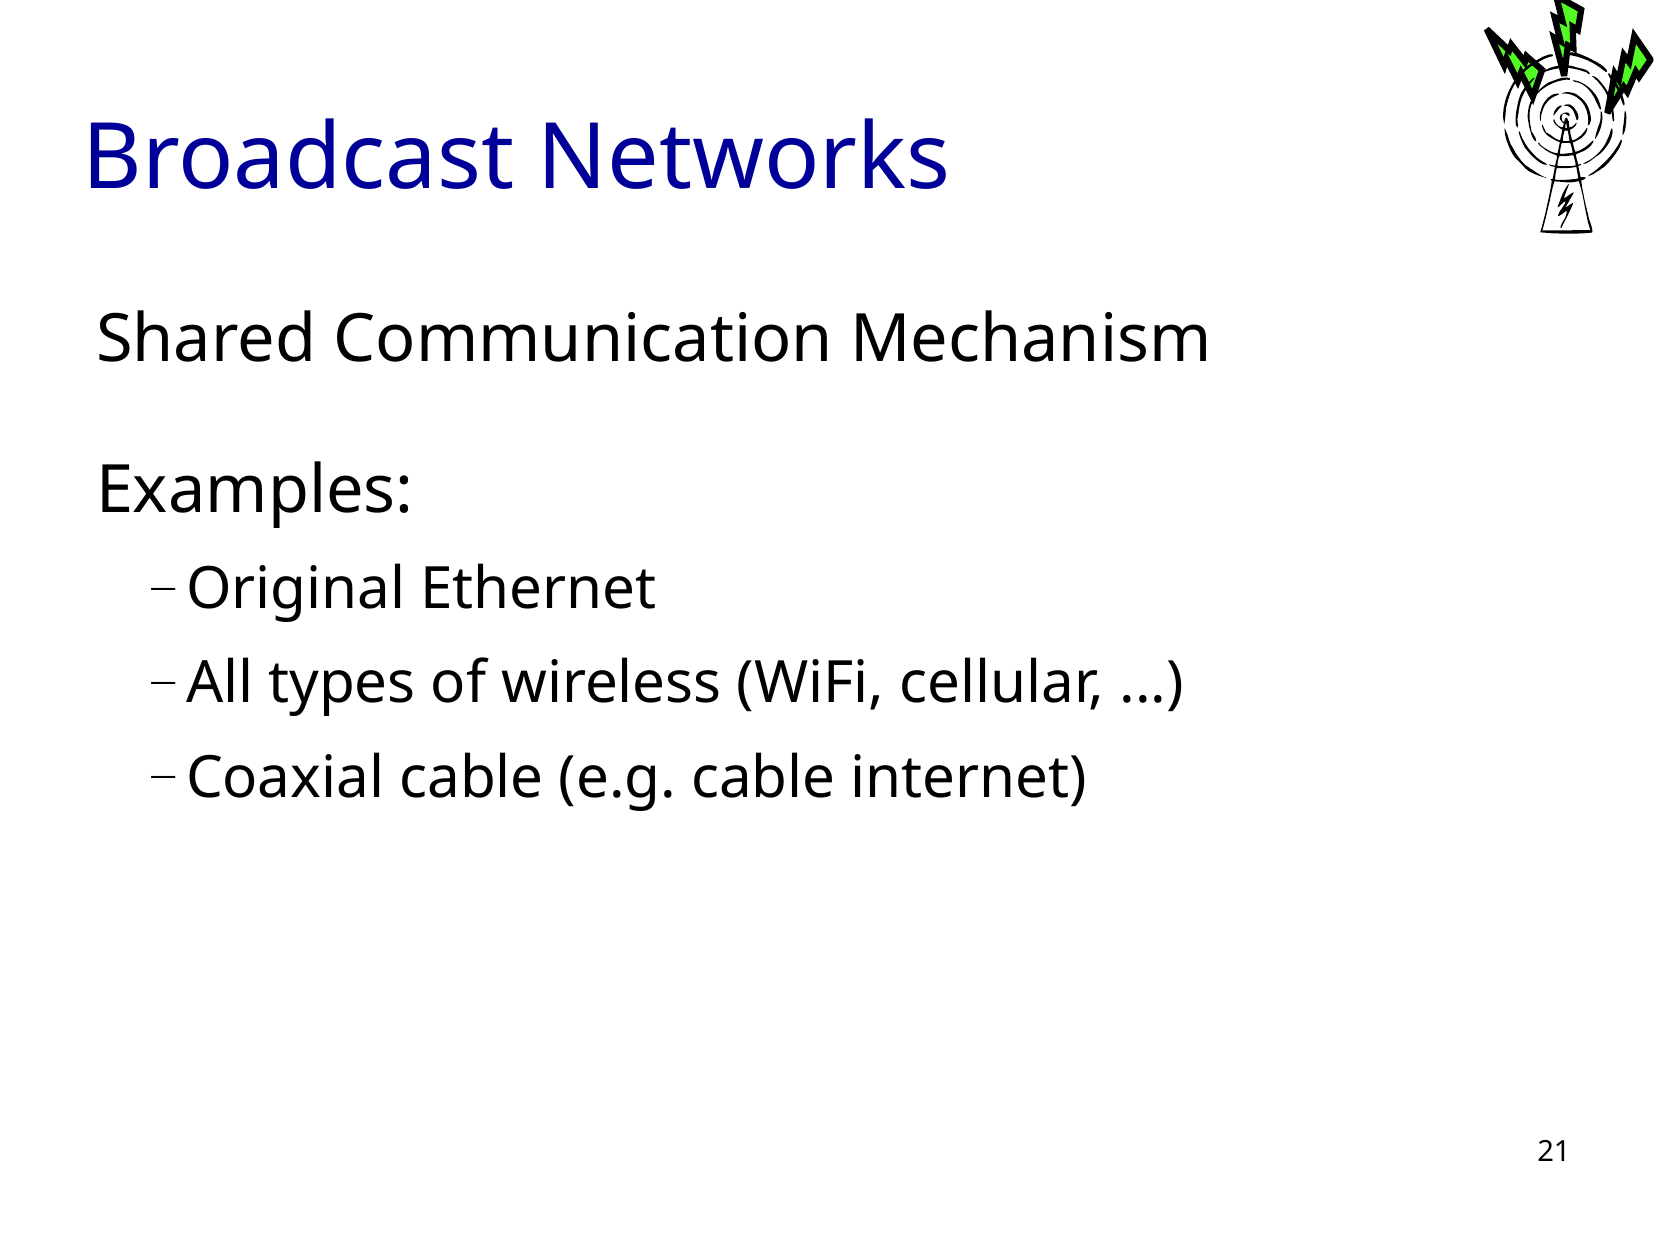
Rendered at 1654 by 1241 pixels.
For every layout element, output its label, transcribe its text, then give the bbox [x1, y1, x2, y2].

picture [1499, 51, 1627, 235]
text_box [1554, 0, 1582, 76]
text_box [1486, 29, 1517, 55]
title Broadcast Networks [82, 49, 1571, 257]
list Shared Communication Mechanism Examples: Original Ethernet All types of wireless (WiFi, cellular, ...) Coaxial cable (e.g. cable internet) [60, 290, 1571, 1096]
text_box [1627, 36, 1651, 92]
